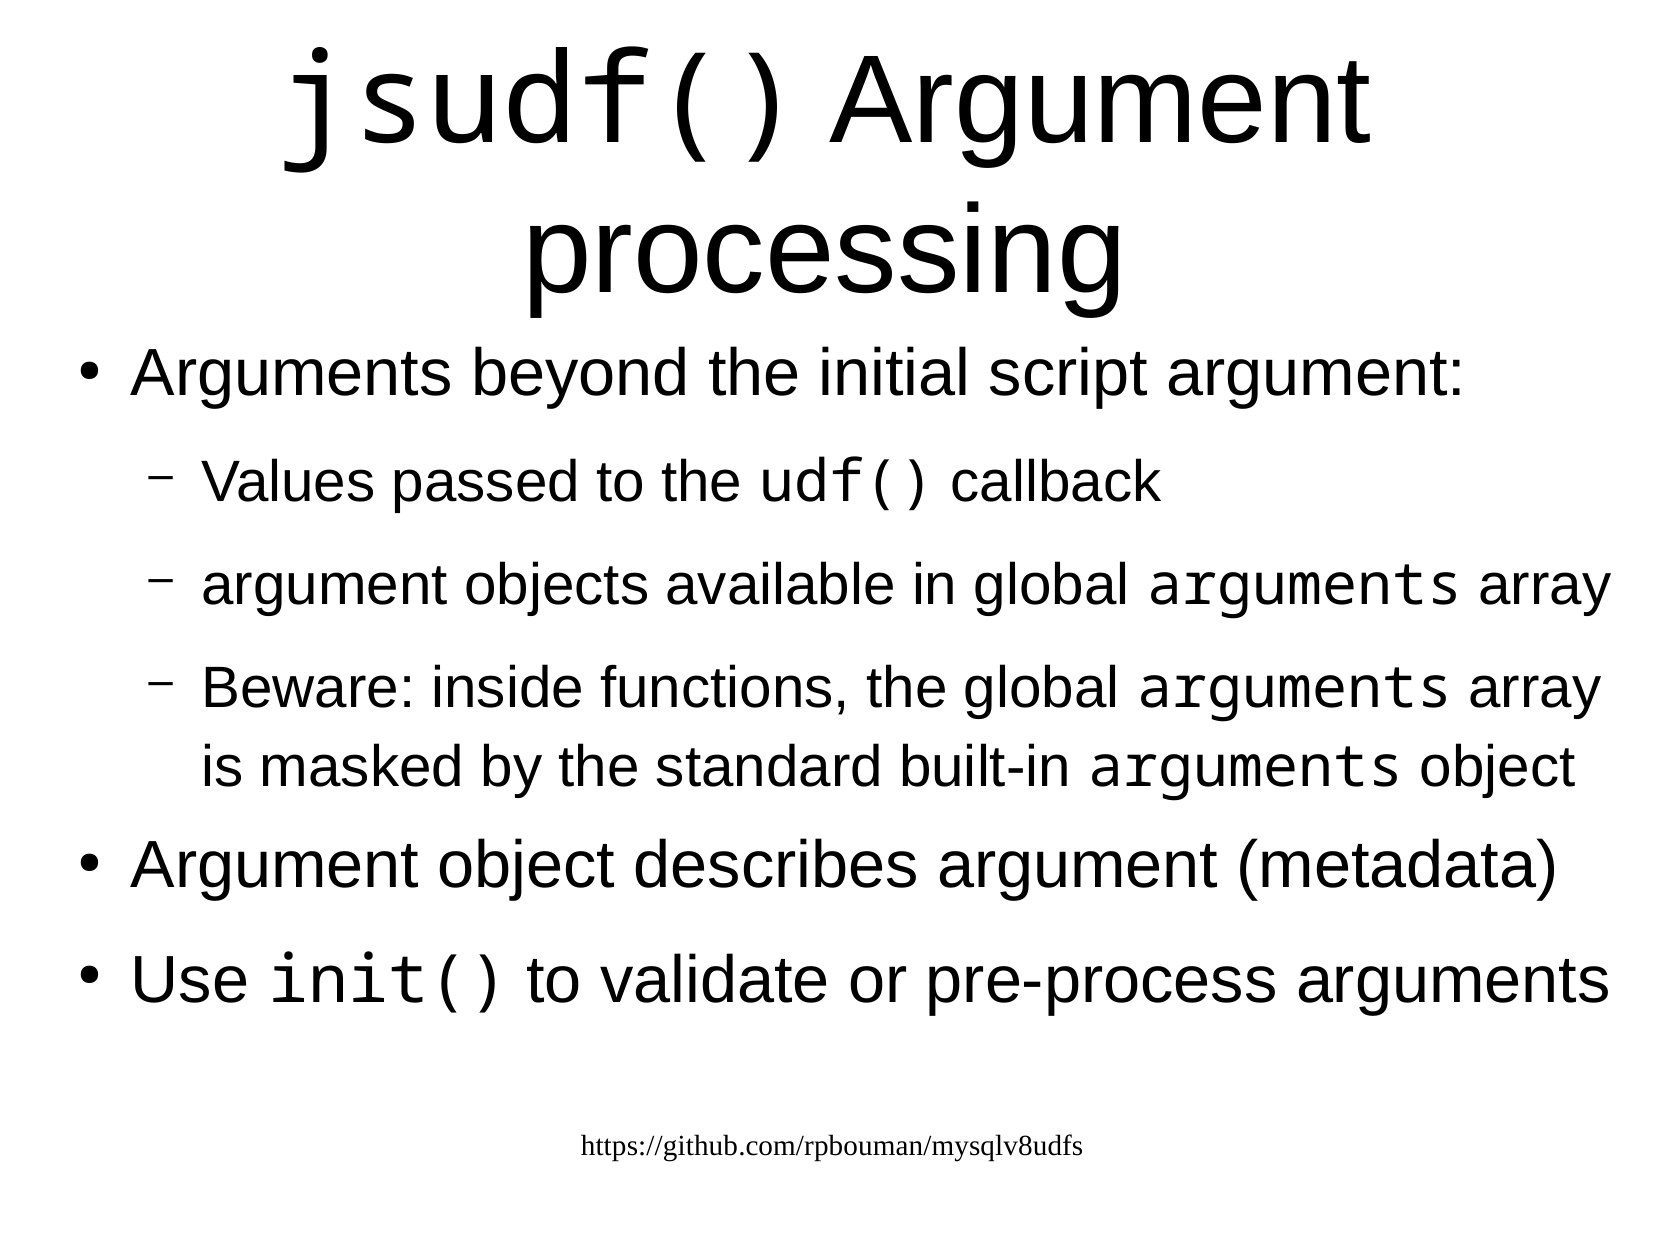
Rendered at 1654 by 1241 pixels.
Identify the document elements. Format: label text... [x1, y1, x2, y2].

list Arguments beyond the initial script argument: Values passed to the udf() callback argument objects available in global arguments array Beware: inside functions, the global arguments array is masked by the standard built-in arguments object Argument object describes argument (metadata) Use init() to validate or pre-process arguments [60, 334, 1633, 1219]
title jsudf() Argument processing [80, 18, 1569, 309]
